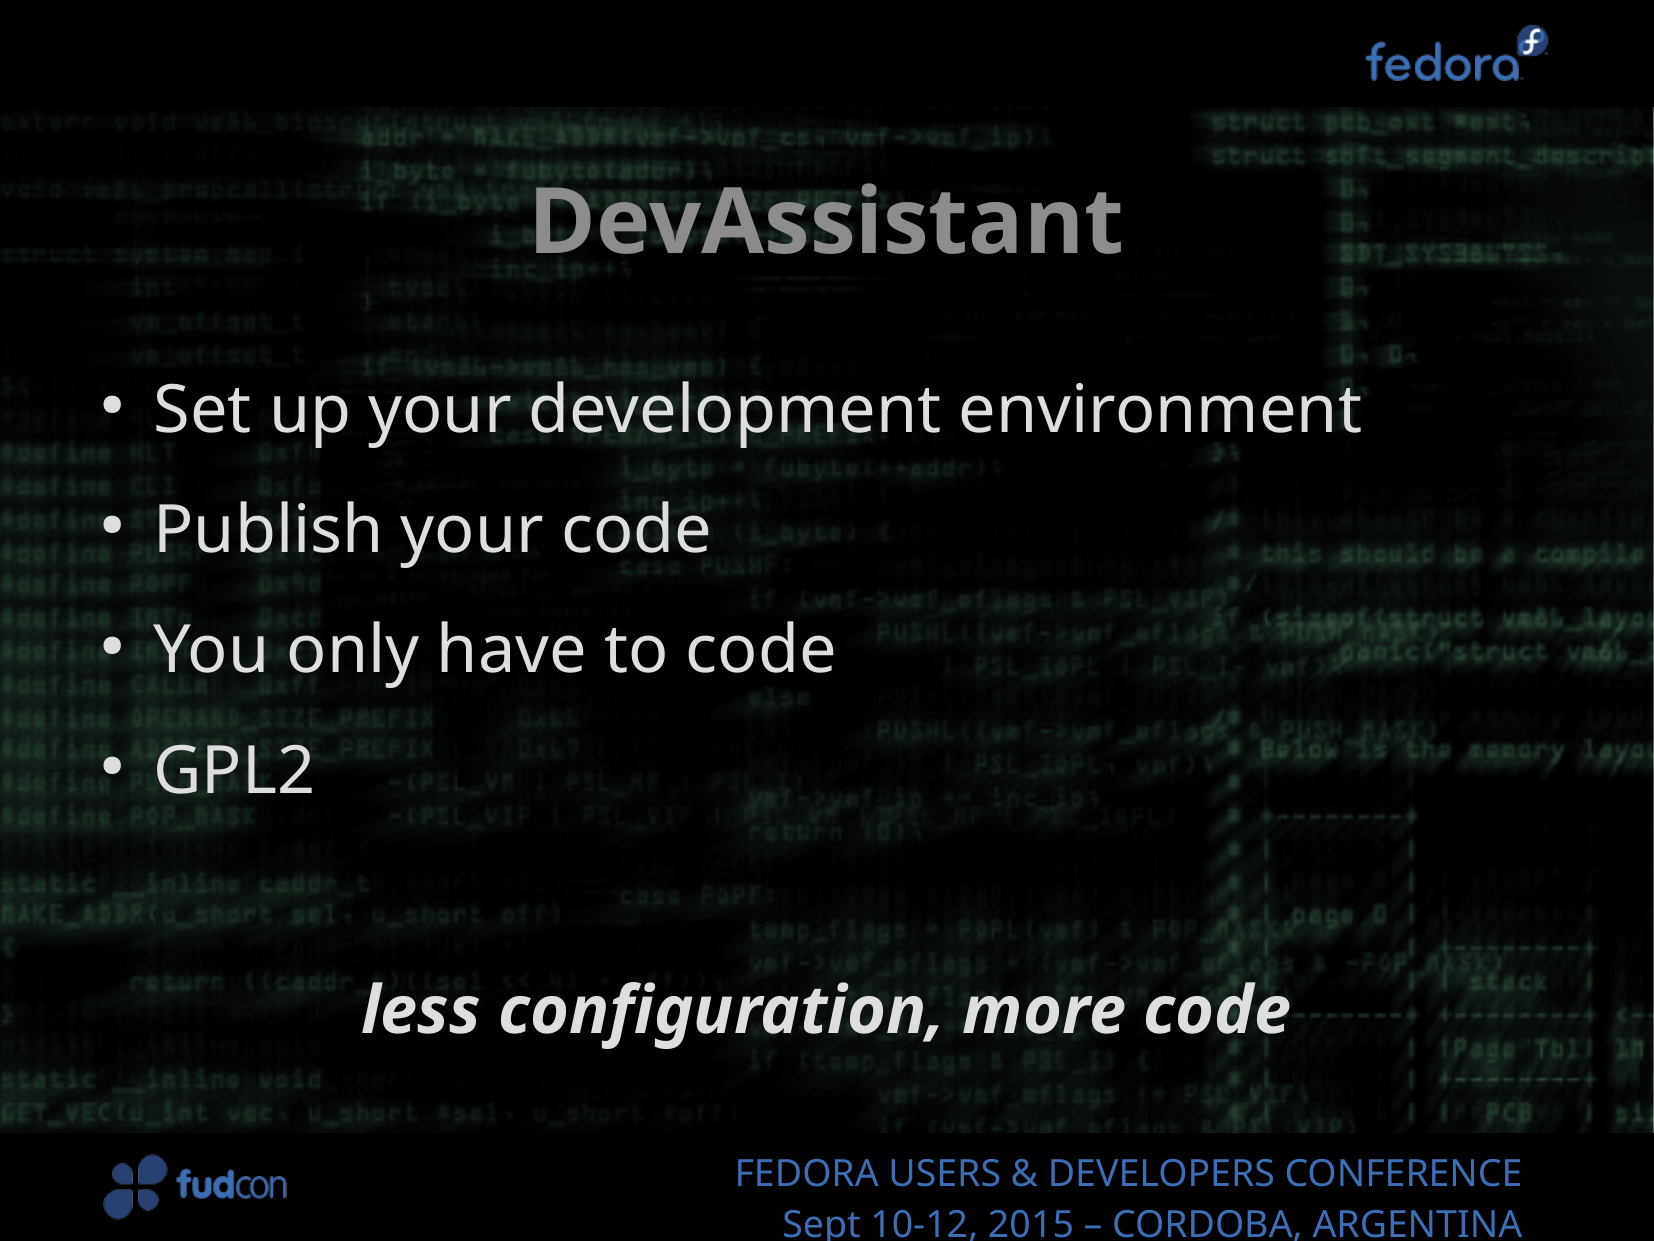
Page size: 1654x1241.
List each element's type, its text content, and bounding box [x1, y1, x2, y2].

picture [0, 0, 1654, 1241]
title DevAssistant [82, 114, 1571, 322]
list Set up your development environment Publish your code You only have to code GPL2 less configuration, more code [82, 361, 1571, 1081]
